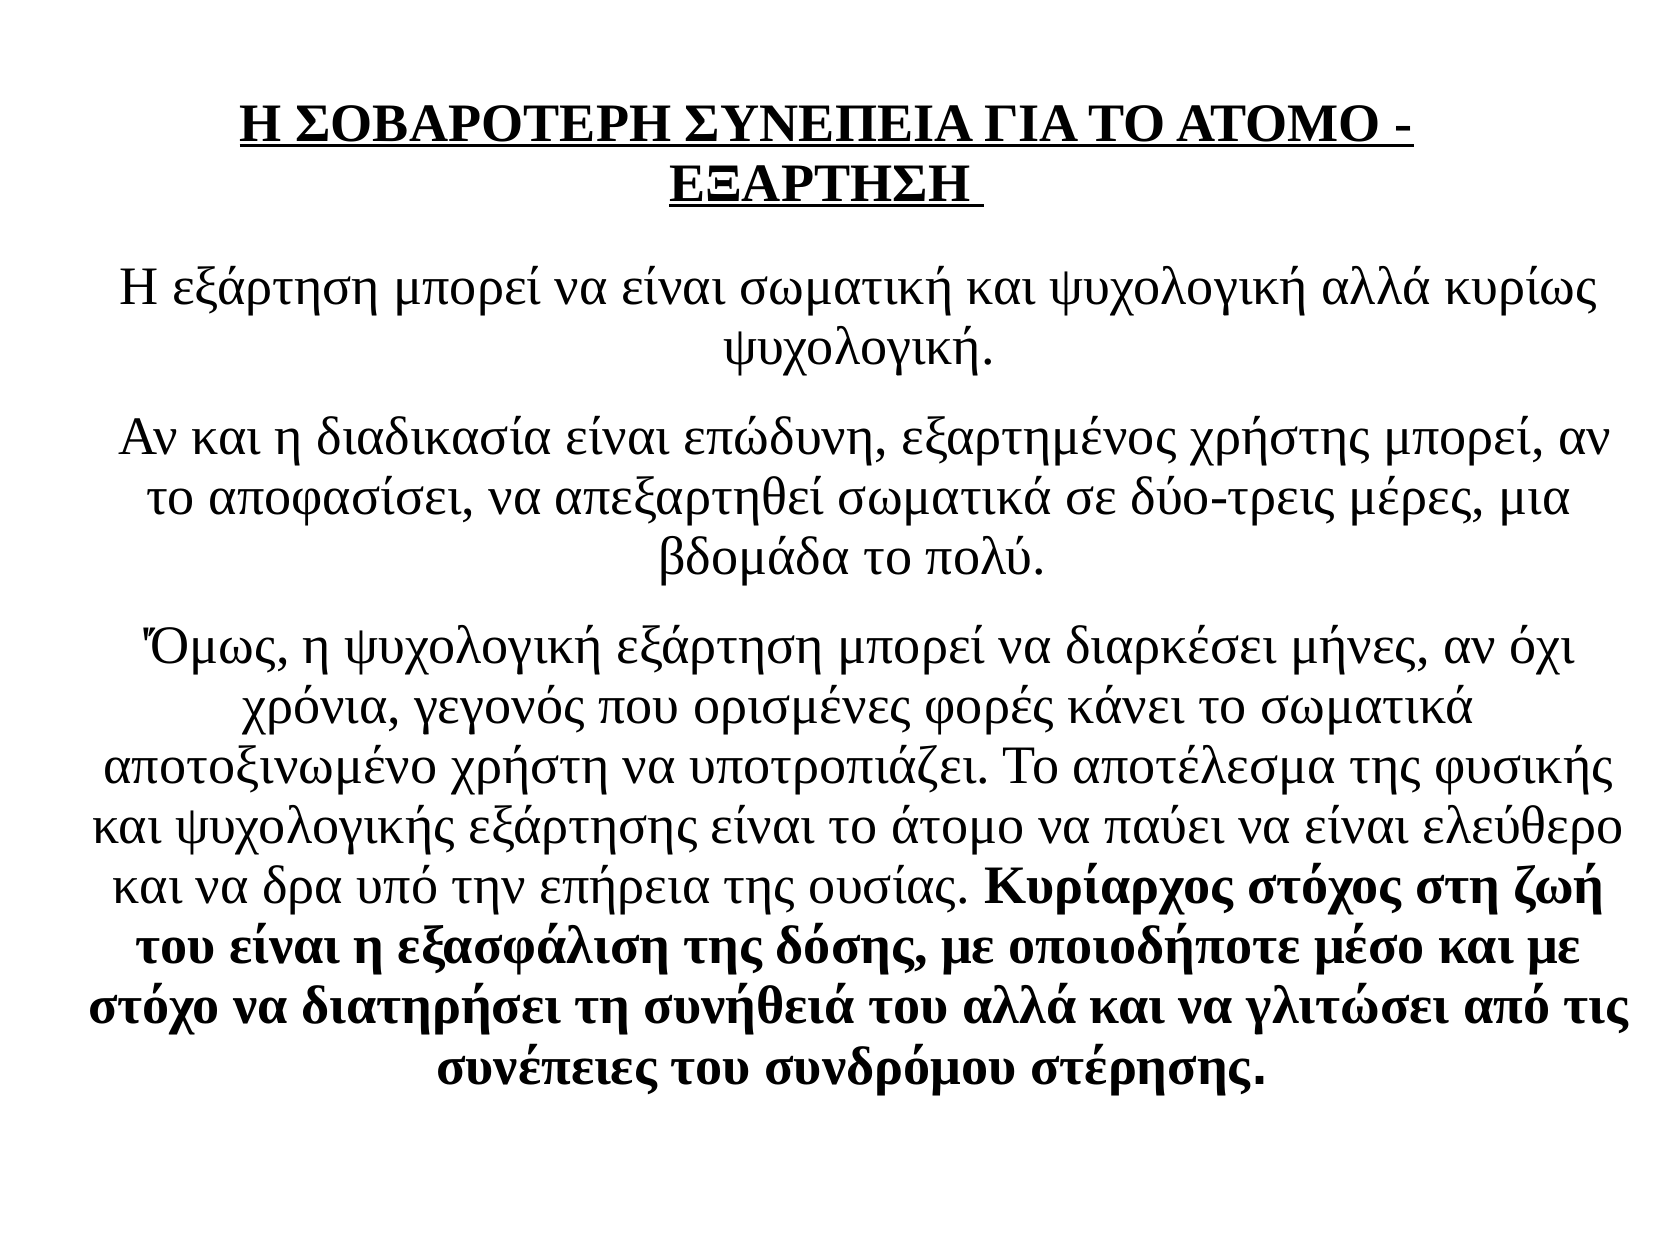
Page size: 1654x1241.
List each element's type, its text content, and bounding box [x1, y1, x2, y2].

list Η εξάρτηση μπορεί να είναι σωματική και ψυχολογική αλλά κυρίως ψυχολογική. Αν και η διαδικασία είναι επώδυνη, εξαρτημένος χρήστης μπορεί, αν το αποφασίσει, να απεξαρτηθεί σωματικά σε δύο-τρεις μέρες, μια βδομάδα το πολύ. 'Όμως, η ψυχολογική εξάρτηση μπορεί να διαρκέσει μήνες, αν όχι χρόνια, γεγονός που ορισμένες φορές κάνει το σωματικά αποτοξινωμένο χρήστη να υποτροπιάζει. Το αποτέλεσμα της φυσικής και ψυχολογικής εξάρτησης είναι το άτομο να παύει να είναι ελεύθερο και να δρα υπό την επήρεια της ουσίας. Κυρίαρχος στόχος στη ζωή του είναι η εξασφάλιση της δόσης, με οποιοδήποτε μέσο και με στόχο να διατηρήσει τη συνήθειά του αλλά και να γλιτώσει από τις συνέπειες του συνδρόμου στέρησης. [82, 256, 1636, 1205]
title Η ΣΟΒΑΡΟΤΕΡΗ ΣΥΝΕΠΕΙΑ ΓΙΑ ΤΟ ΑΤΟΜΟ - ΕΞΑΡΤΗΣΗ [82, 49, 1571, 256]
